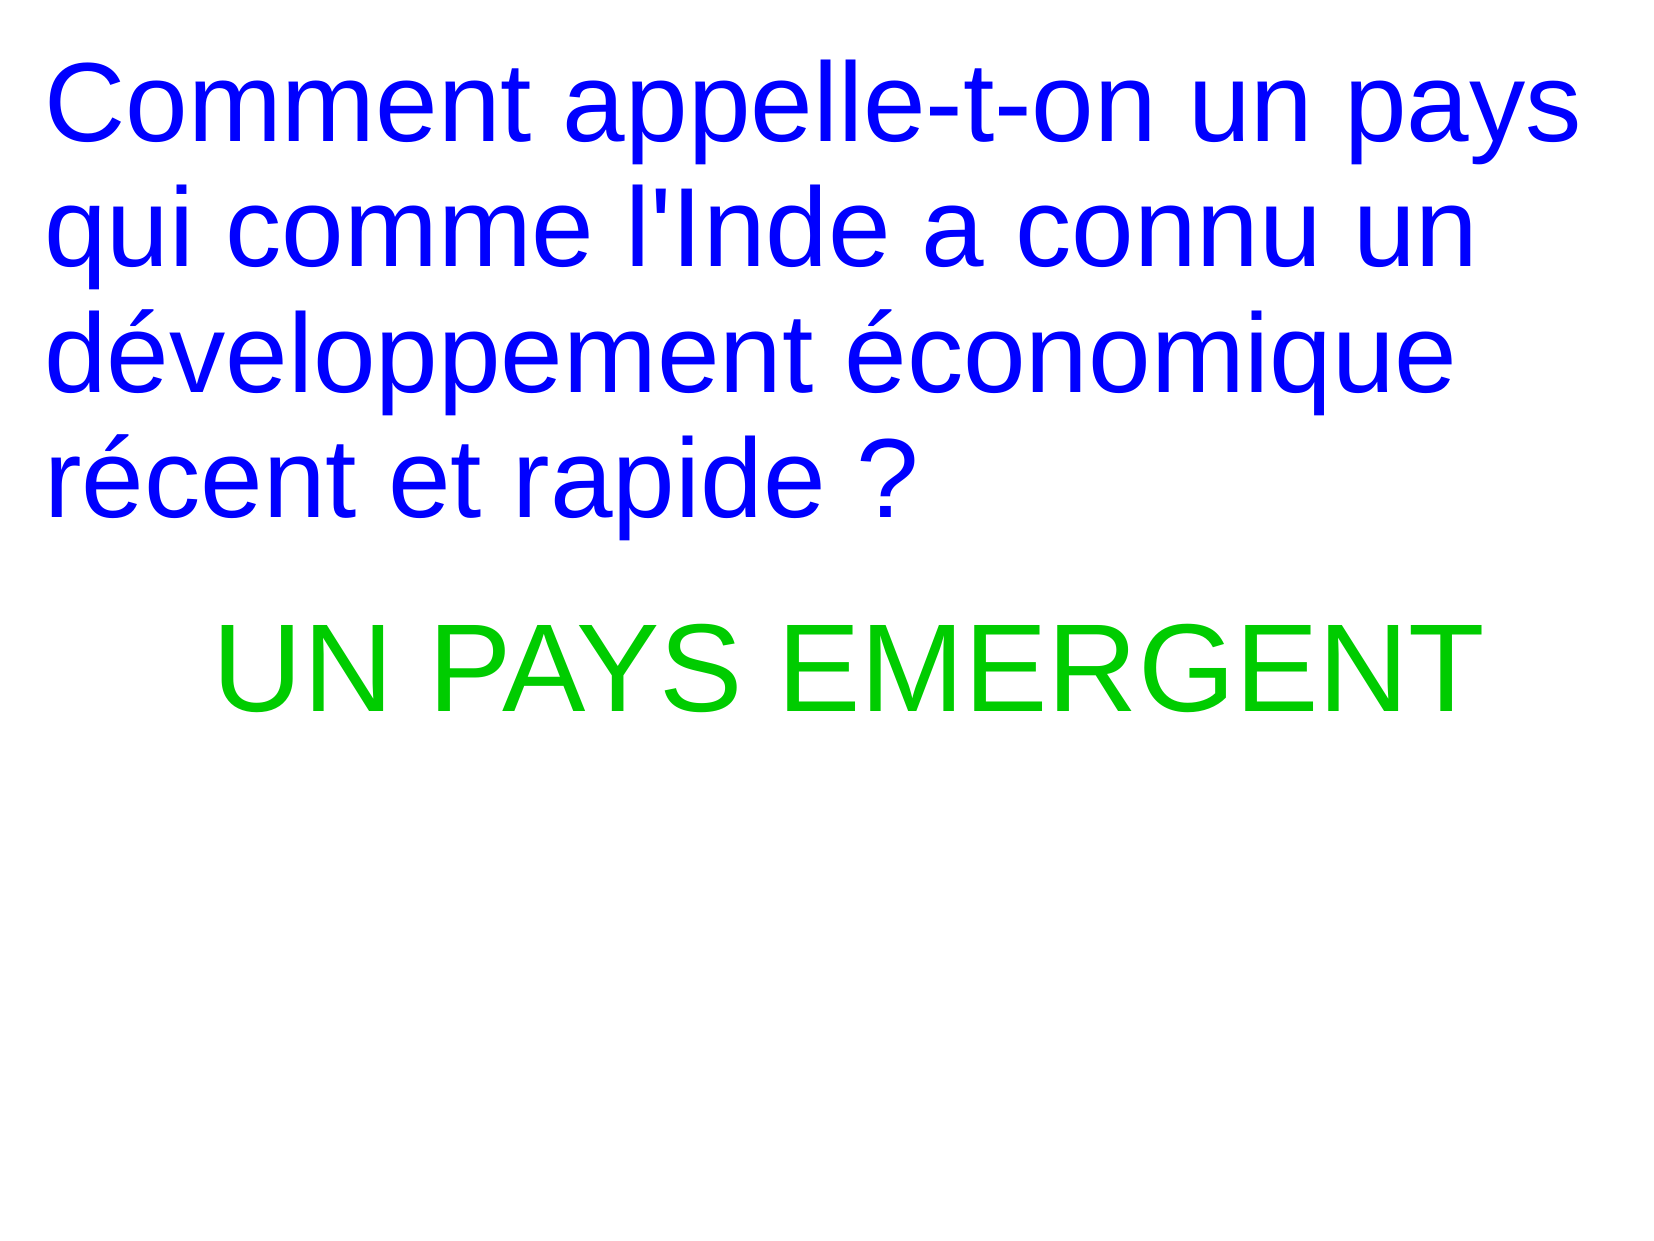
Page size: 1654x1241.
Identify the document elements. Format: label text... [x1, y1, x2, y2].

text_box UN PAYS EMERGENT [59, 590, 1595, 841]
text_box Comment appelle-t-on un pays qui comme l'Inde a connu un développement économique récent et rapide ? [29, 31, 1625, 549]
